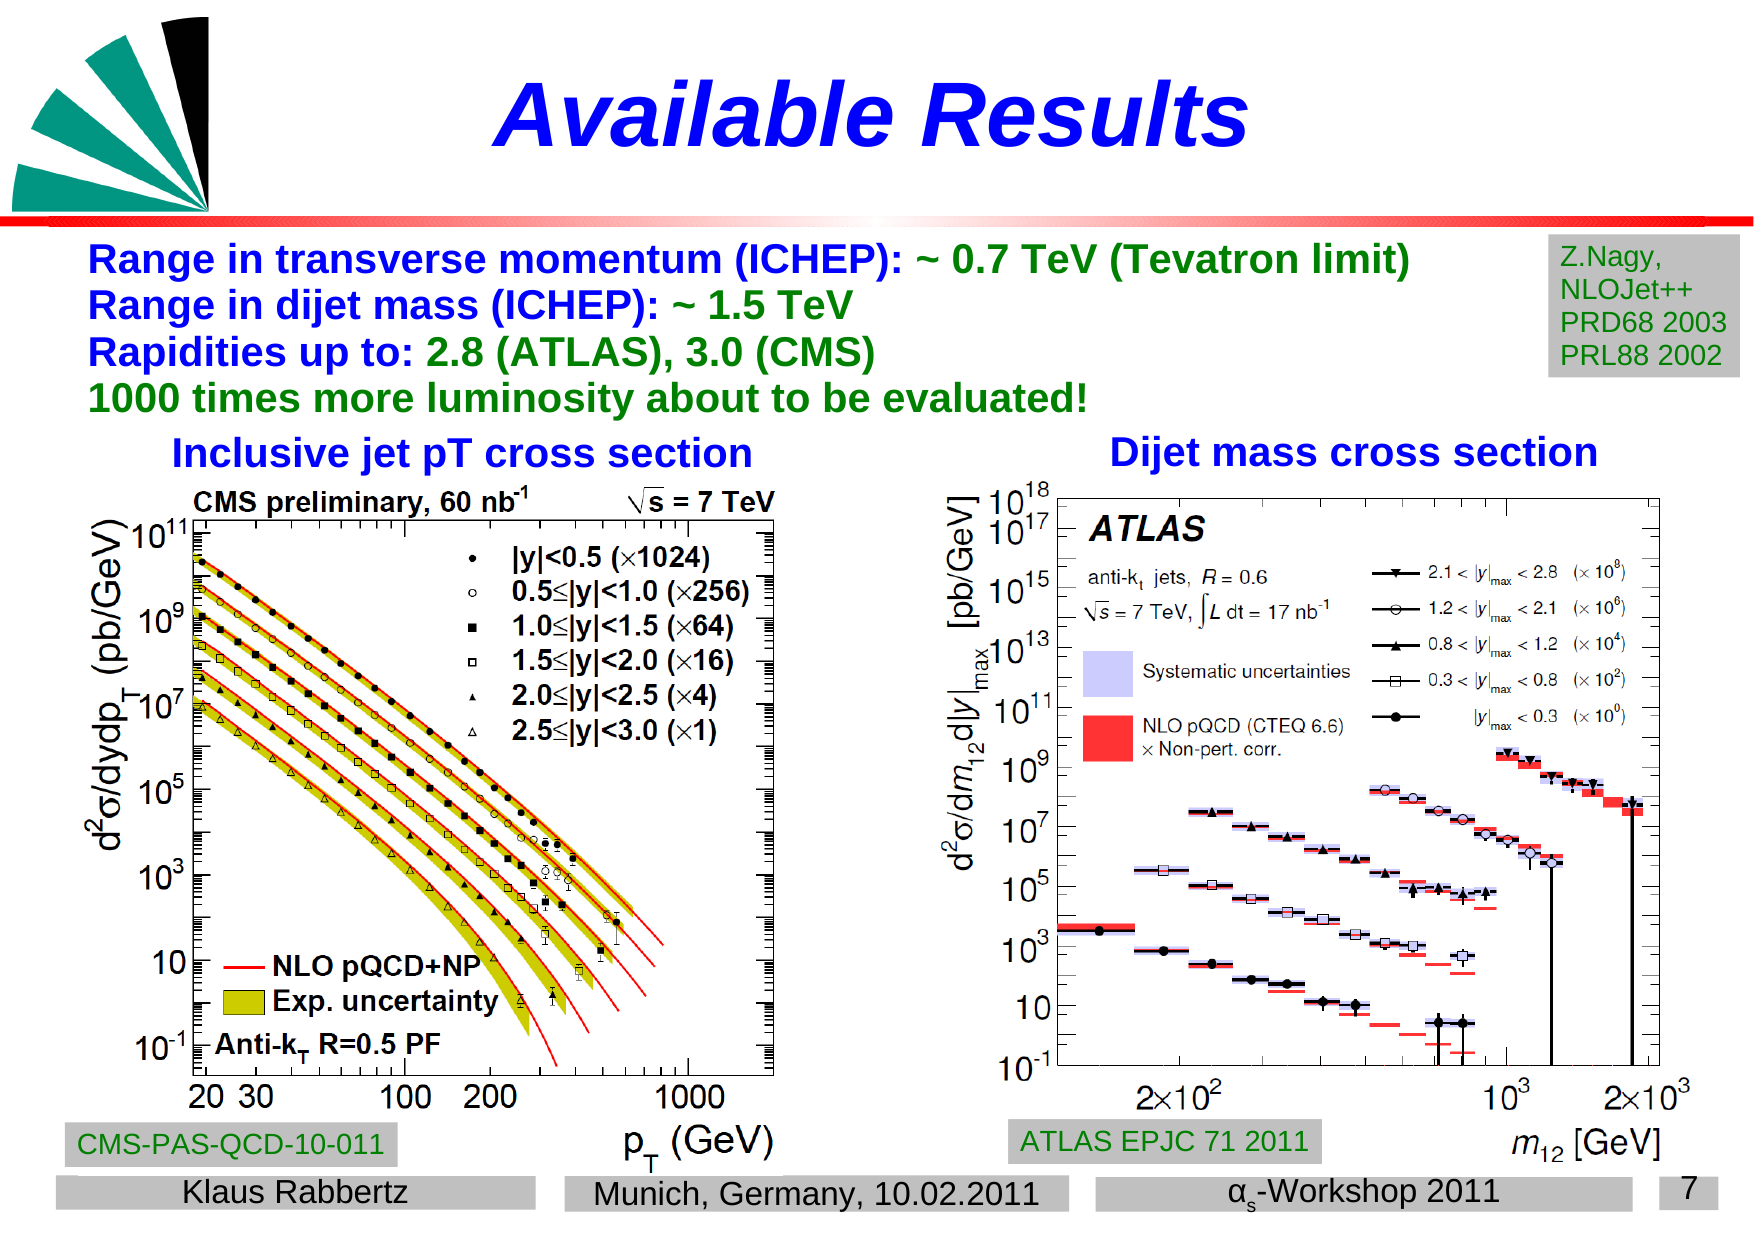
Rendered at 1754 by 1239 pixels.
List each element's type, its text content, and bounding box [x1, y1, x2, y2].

picture [935, 472, 1697, 1167]
picture [78, 483, 783, 1176]
picture [12, 17, 209, 214]
text_box CMS-PAS-QCD-10-011 [64, 1122, 398, 1167]
text_box Inclusive jet pT cross section [159, 428, 765, 482]
text_box ATLAS EPJC 71 2011 [1008, 1119, 1322, 1164]
title Available Results [220, 16, 1525, 213]
text_box Z.Nagy, NLOJet++ PRD68 2003 PRL88 2002 [1548, 234, 1740, 378]
text_box Range in transverse momentum (ICHEP): ~ 0.7 TeV (Tevatron limit) Range in dijet mass (ICHEP): ~ 1.5 TeV Rapidities up to: 2.8 (ATLAS), 3.0 (CMS) 1000 times more luminosity about to be evaluated! [75, 229, 1421, 428]
text_box Dijet mass cross section [1097, 422, 1612, 482]
